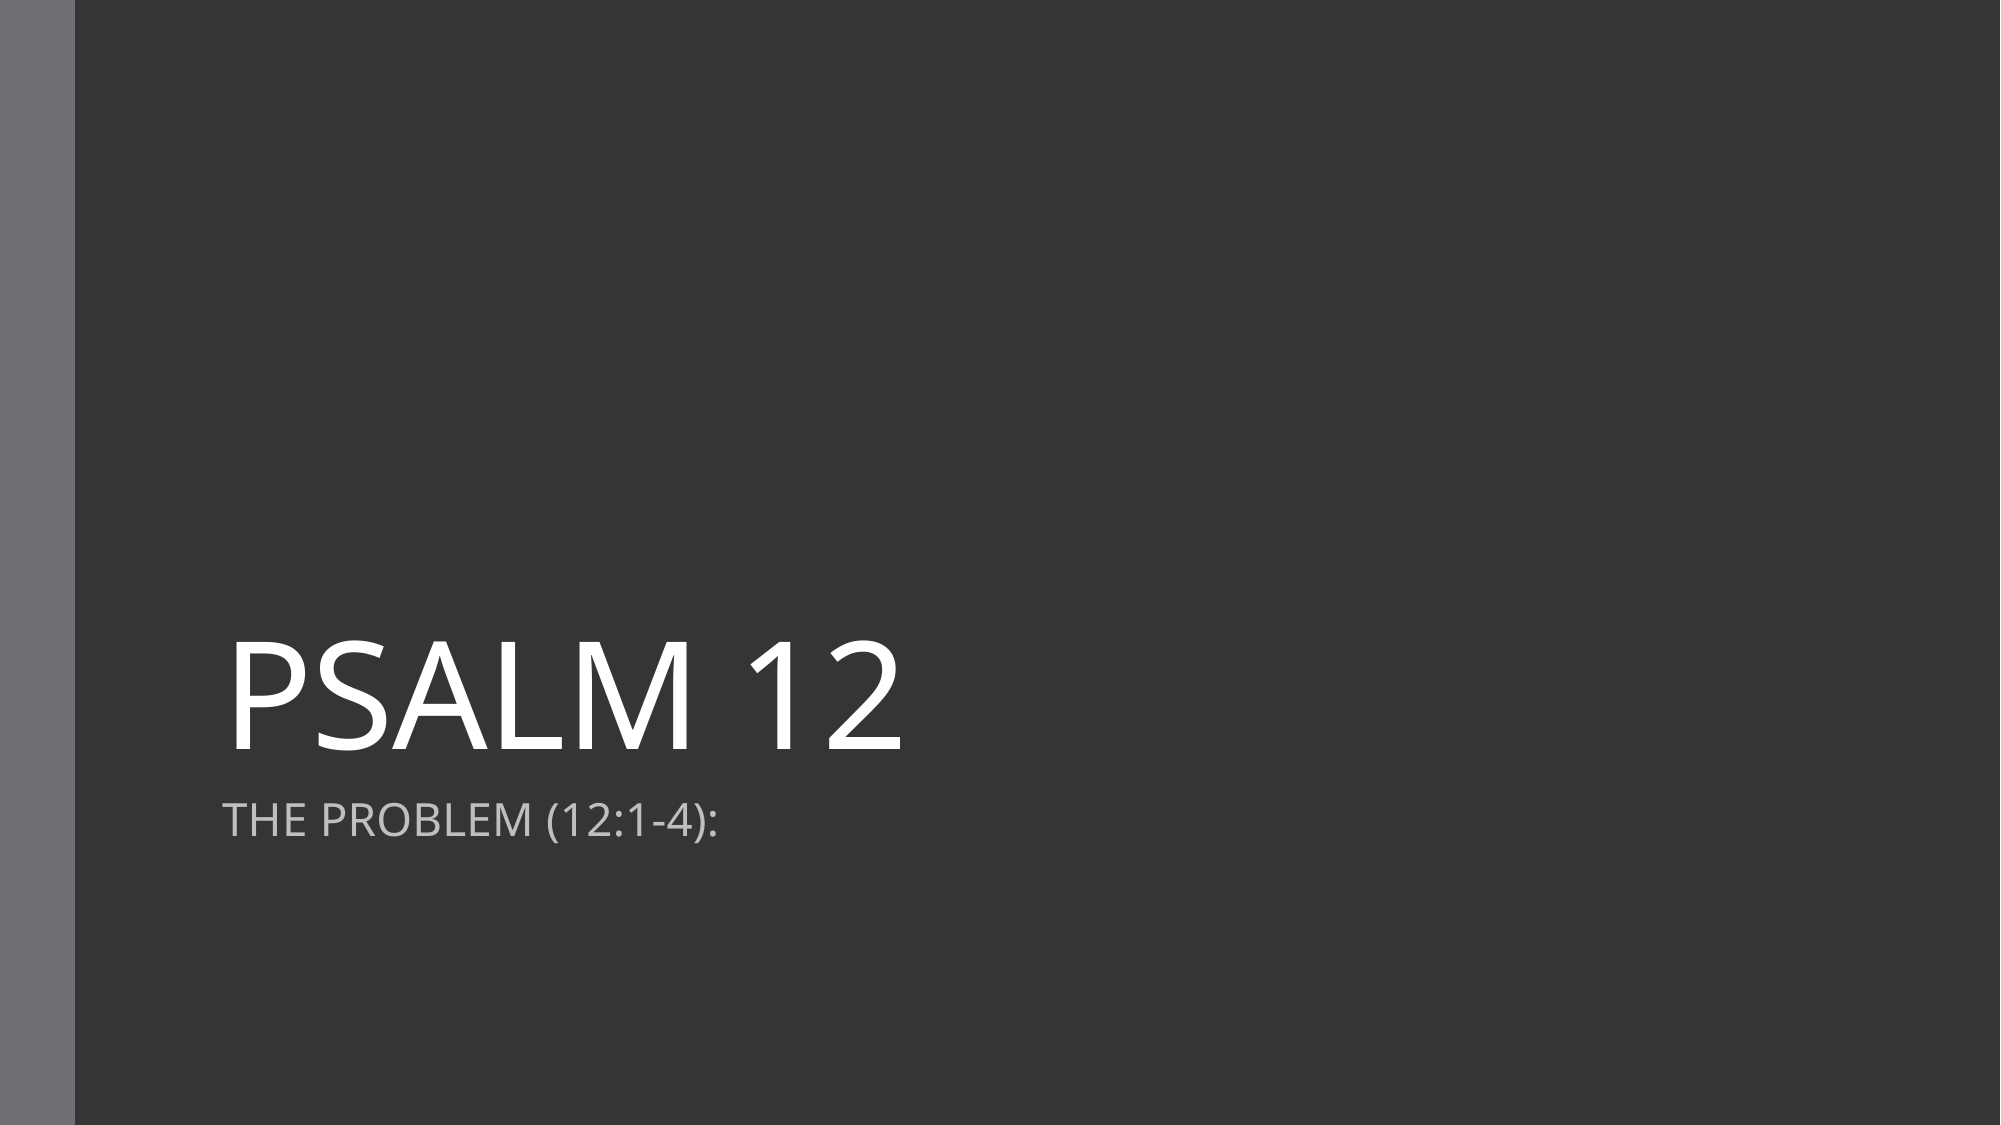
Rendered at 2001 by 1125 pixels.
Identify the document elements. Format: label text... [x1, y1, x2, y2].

title PSALM 12 [206, 124, 1752, 787]
subtitle THE PROBLEM (12:1-4): [206, 787, 1752, 1066]
